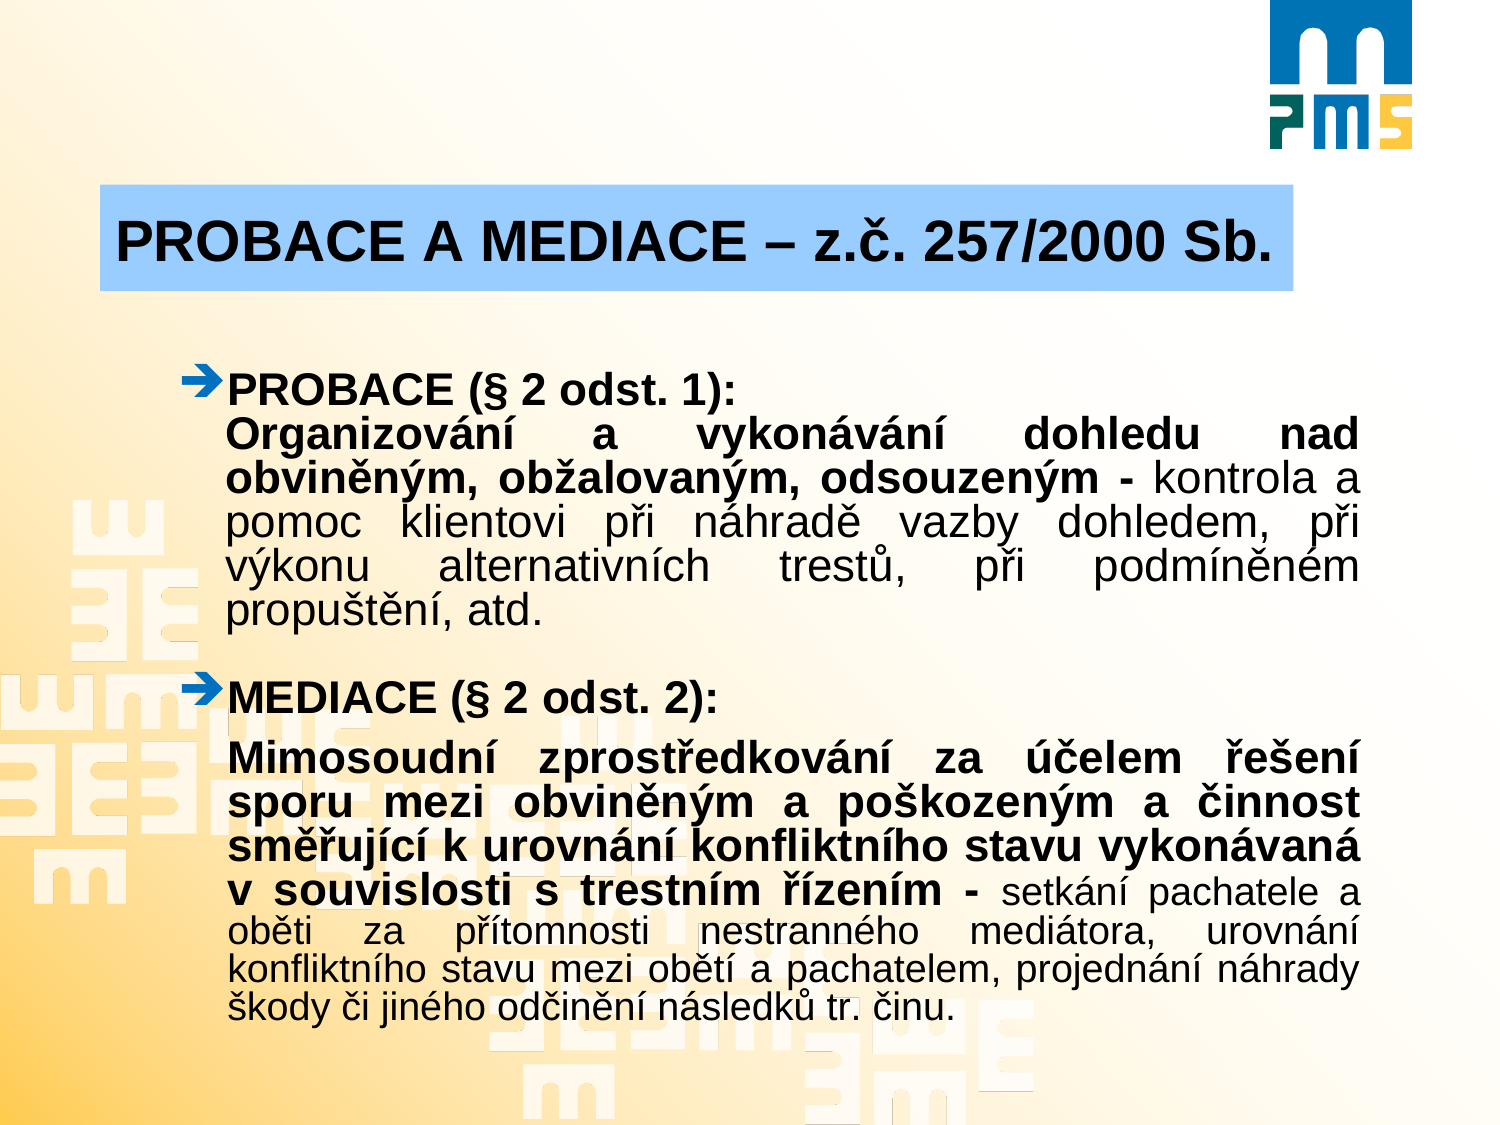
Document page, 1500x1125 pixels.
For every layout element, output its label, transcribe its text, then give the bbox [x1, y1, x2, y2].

title PROBACE A MEDIACE – z.č. 257/2000 Sb. [100, 184, 1294, 292]
text_box PROBACE (§ 2 odst. 1): Organizování a vykonávání dohledu nad obviněným, obžalovaným, odsouzeným - kontrola a pomoc klientovi při náhradě vazby dohledem, při výkonu alternativních trestů, při podmíněném propuštění, atd. MEDIACE (§ 2 odst. 2): Mimosoudní zprostředkování za účelem řešení sporu mezi obviněným a poškozeným a činnost směřující k urovnání konfliktního stavu vykonávaná v souvislosti s trestním řízením - setkání pachatele a oběti za přítomnosti nestranného mediátora, urovnání konfliktního stavu mezi obětí a pachatelem, projednání náhrady škody či jiného odčinění následků tr. činu. [88, 338, 1377, 1059]
picture [0, 0, 1500, 1125]
